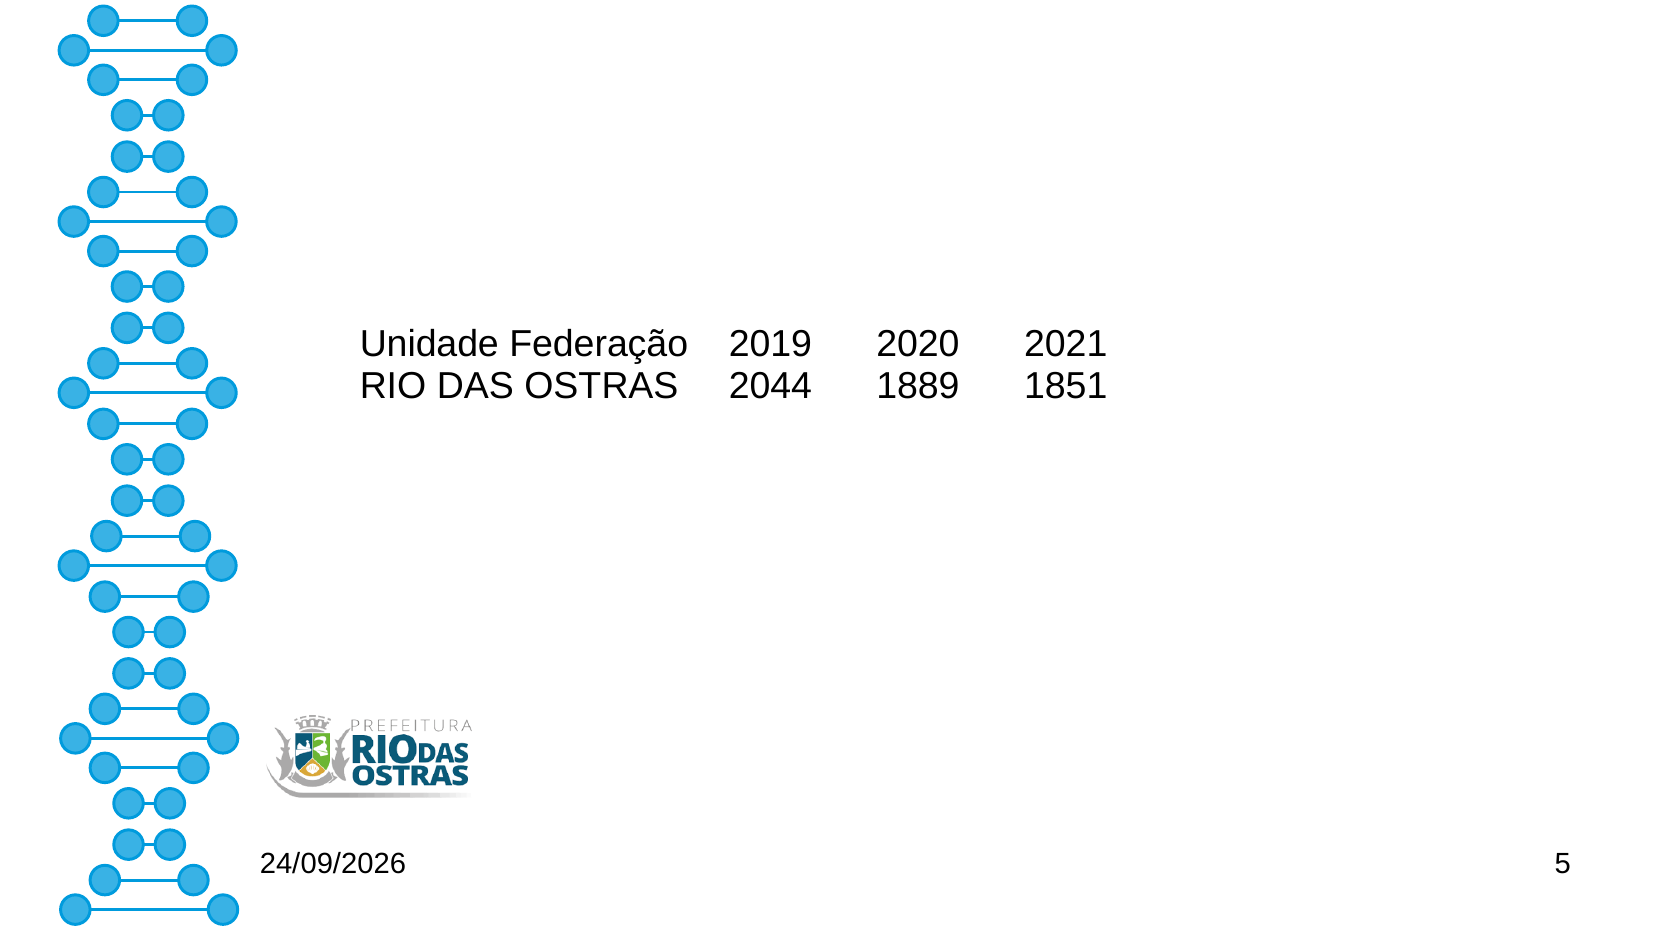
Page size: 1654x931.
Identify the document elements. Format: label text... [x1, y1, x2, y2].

text_box Unidade Federação 2019 2020 2021 RIO DAS OSTRAS 2044 1889 1851 [345, 314, 1123, 414]
picture [265, 715, 473, 798]
